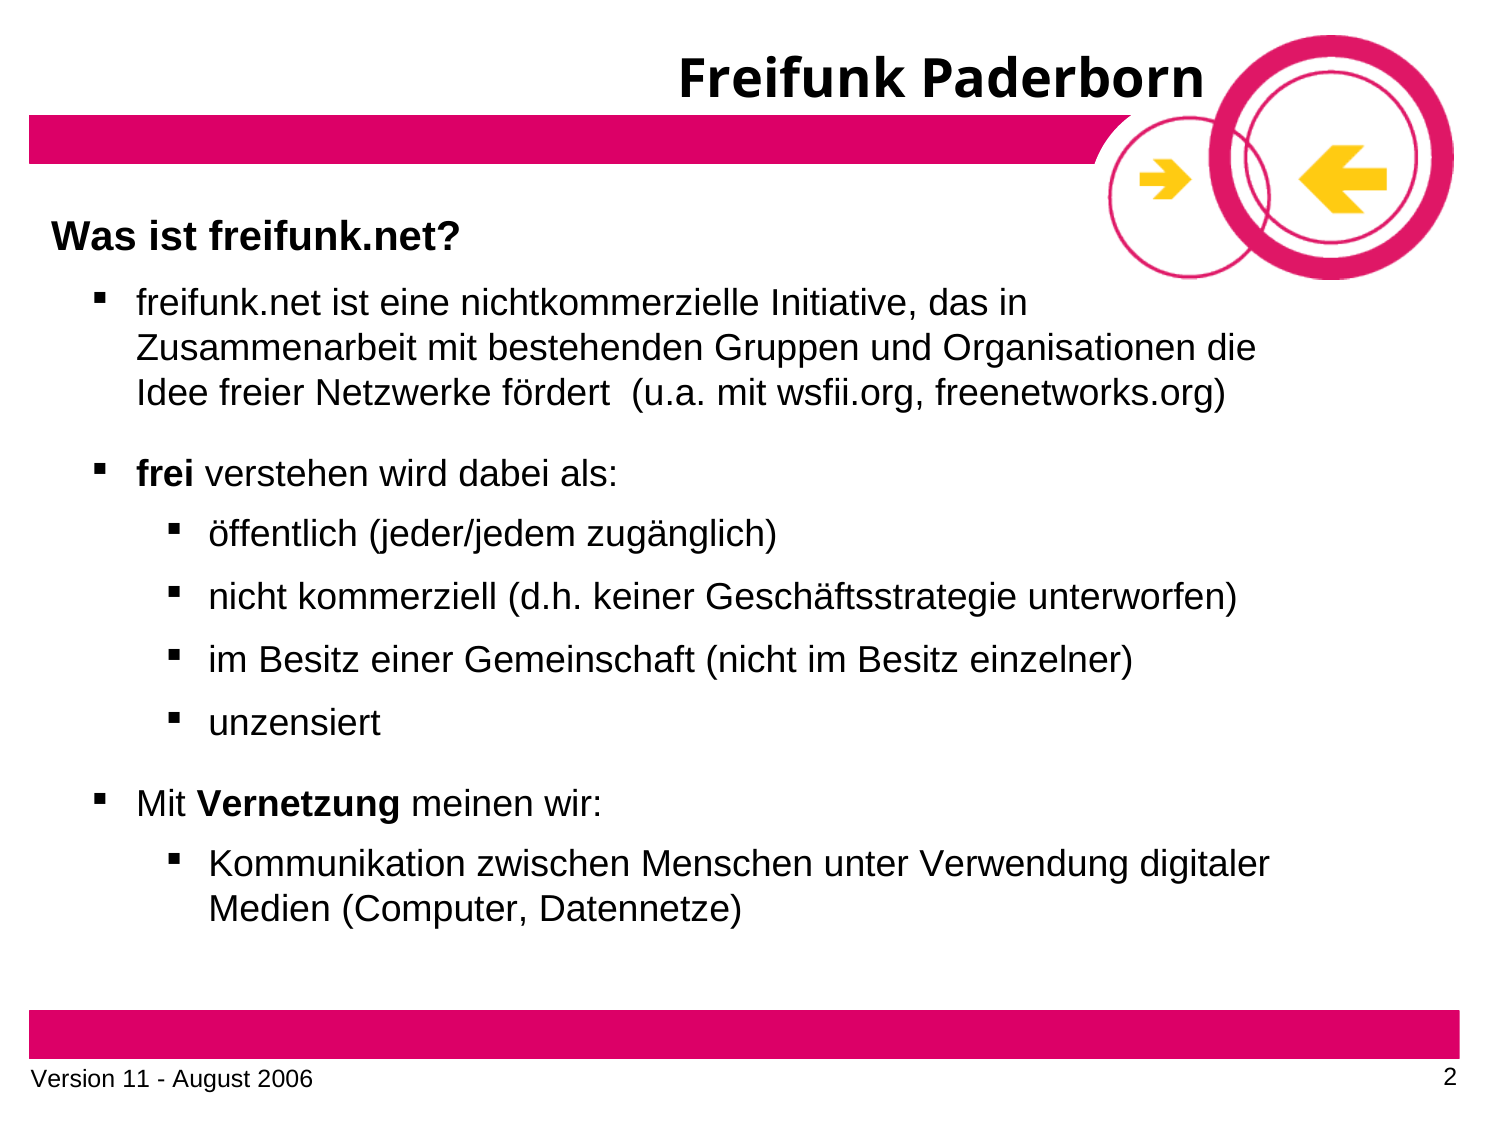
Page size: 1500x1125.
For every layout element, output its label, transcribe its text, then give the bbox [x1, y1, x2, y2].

text_box freifunk.net ist eine nichtkommerzielle Initiative, das in Zusammenarbeit mit bestehenden Gruppen und Organisationen die Idee freier Netzwerke fördert (u.a. mit wsfii.org, freenetworks.org) frei verstehen wird dabei als: öffentlich (jeder/jedem zugänglich) nicht kommerziell (d.h. keiner Geschäftsstrategie unterworfen) im Besitz einer Gemeinschaft (nicht im Besitz einzelner) unzensiert Mit Vernetzung meinen wir: Kommunikation zwischen Menschen unter Verwendung digitaler Medien (Computer, Datennetze) [61, 278, 1291, 1071]
picture [1107, 35, 1454, 280]
text_box Was ist freifunk.net? [51, 209, 1044, 289]
